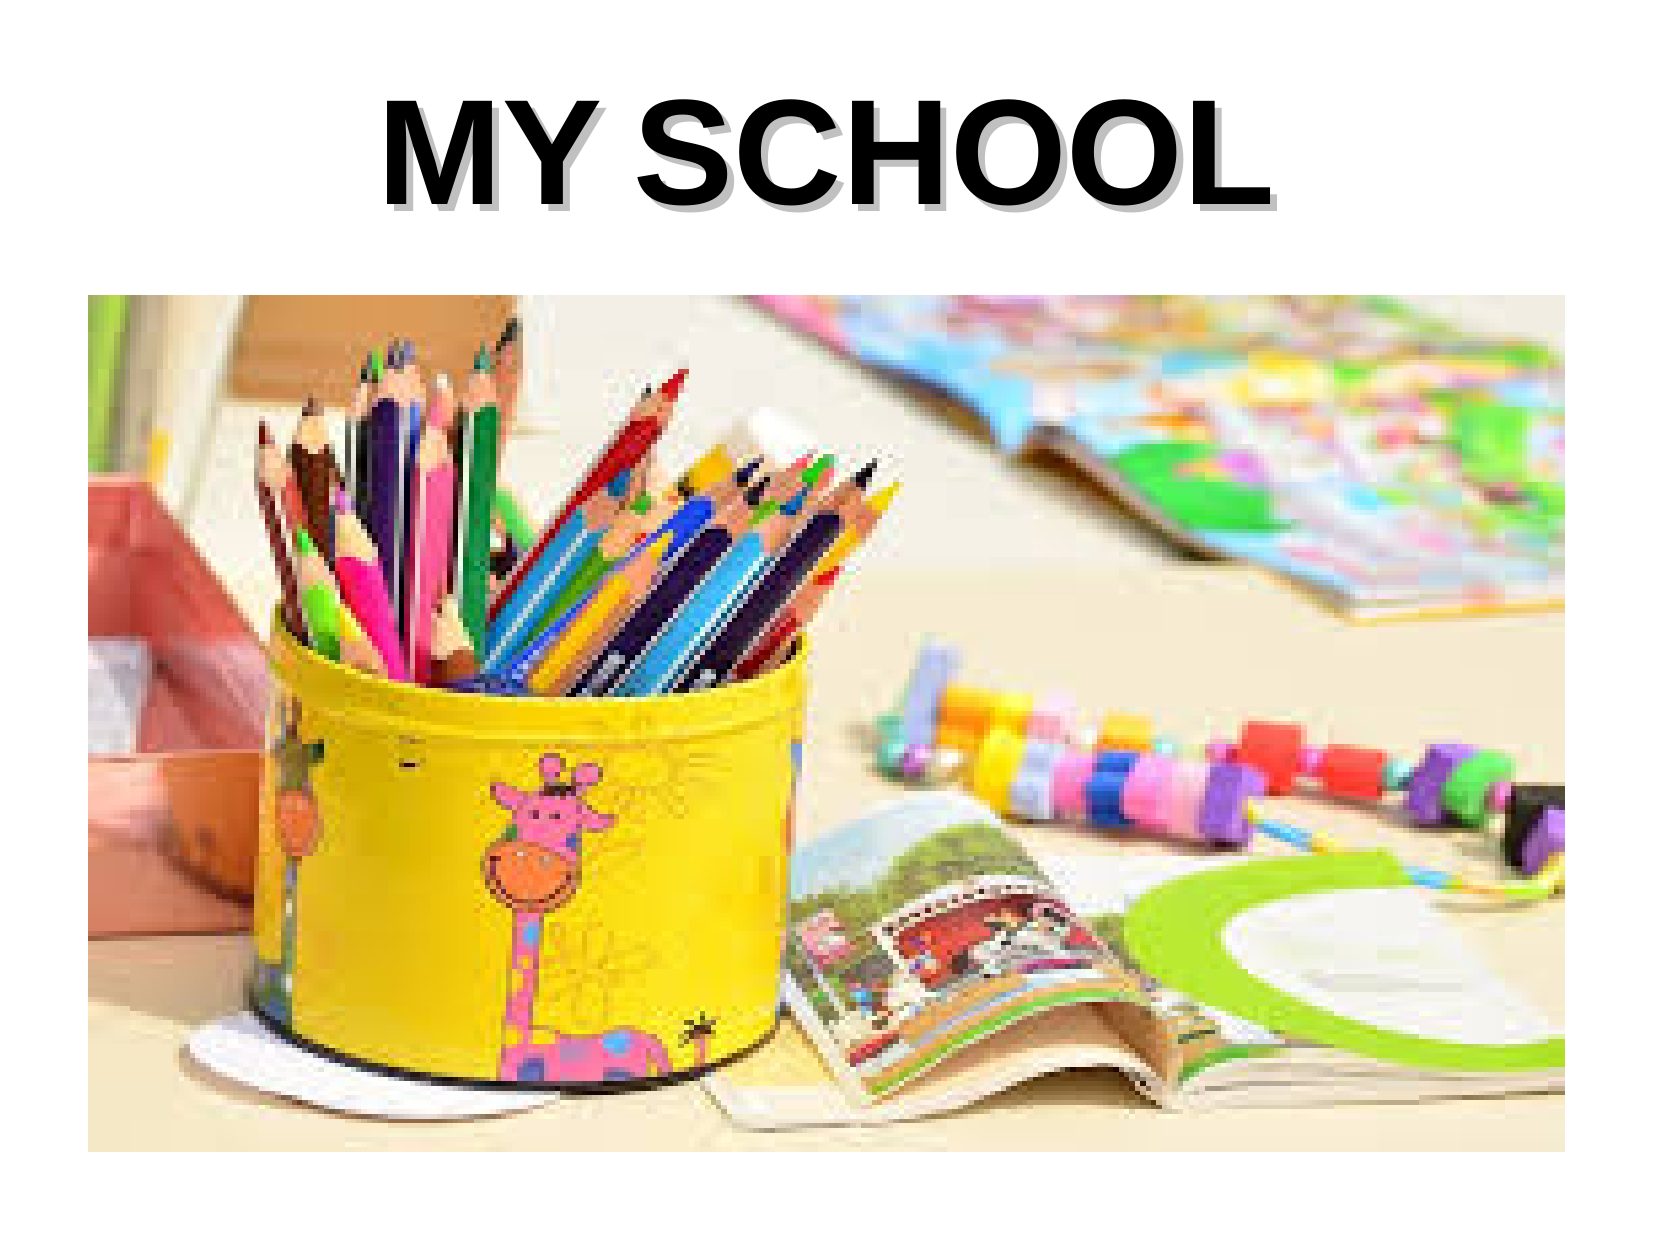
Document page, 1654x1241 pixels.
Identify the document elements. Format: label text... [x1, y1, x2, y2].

picture [88, 295, 1565, 1152]
title MY SCHOOL [82, 49, 1571, 257]
